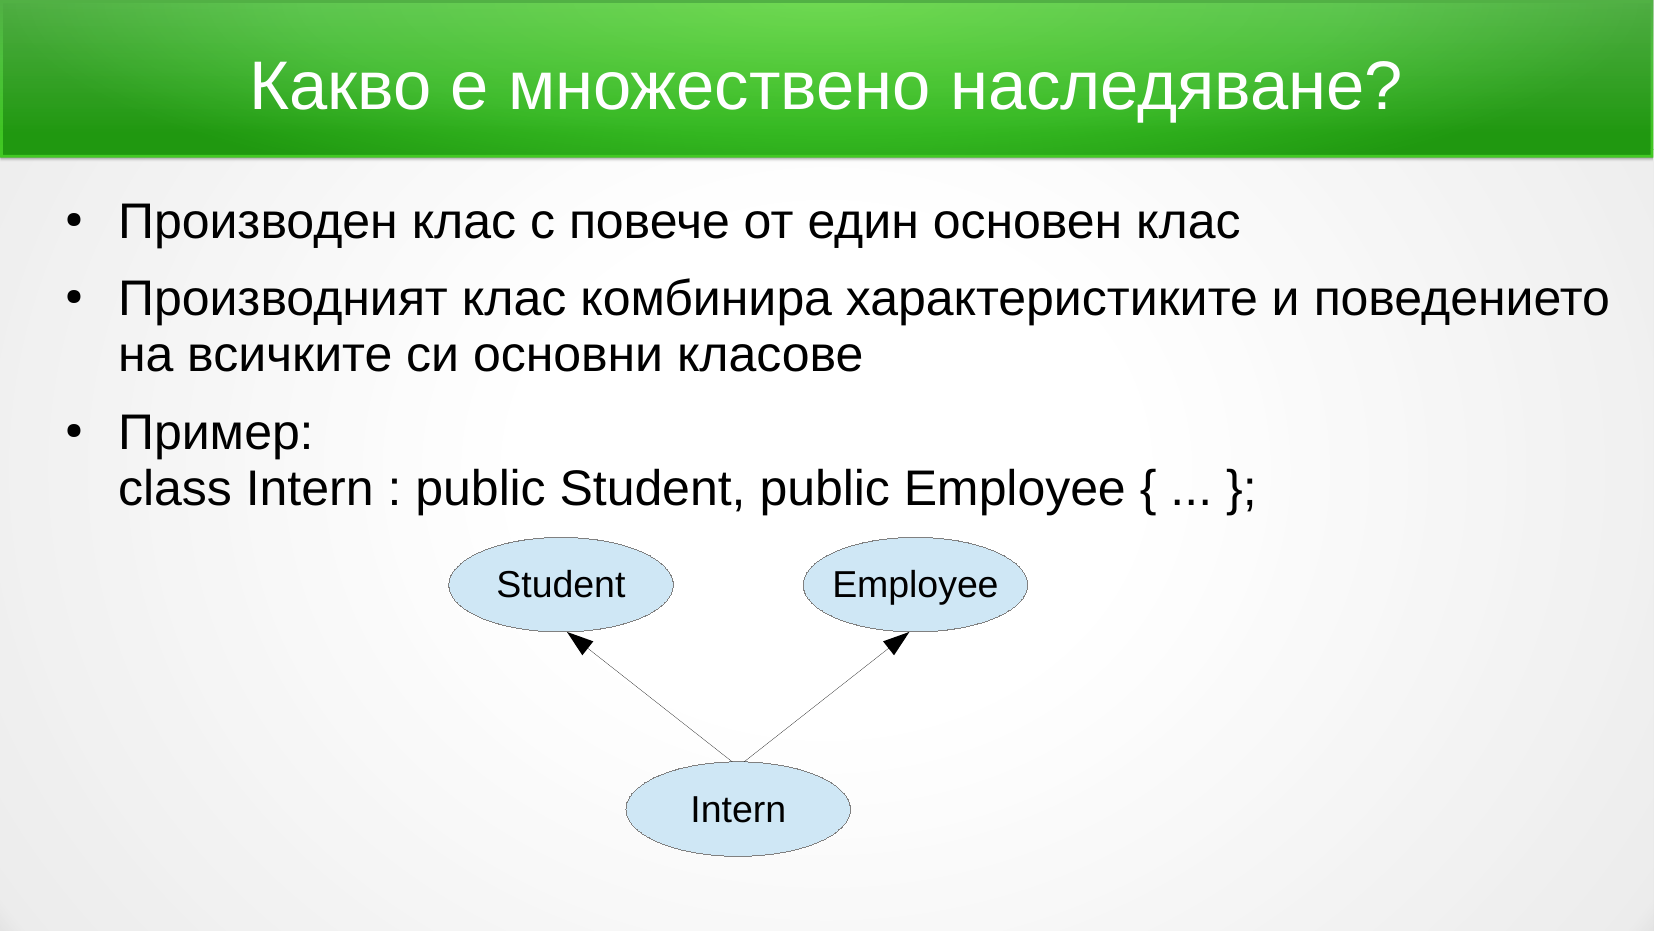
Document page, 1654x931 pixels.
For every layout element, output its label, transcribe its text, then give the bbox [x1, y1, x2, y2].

text_box Student [448, 537, 674, 632]
list Производен клас с повече от един основен клас Производният клас комбинира характеристиките и поведението на всичките си основни класове Пример: class Intern : public Student, public Employee { ... }; [47, 192, 1619, 910]
text_box Intern [625, 761, 851, 857]
title Какво е множествено наследяване? [82, 37, 1571, 135]
text_box Employee [803, 537, 1028, 632]
